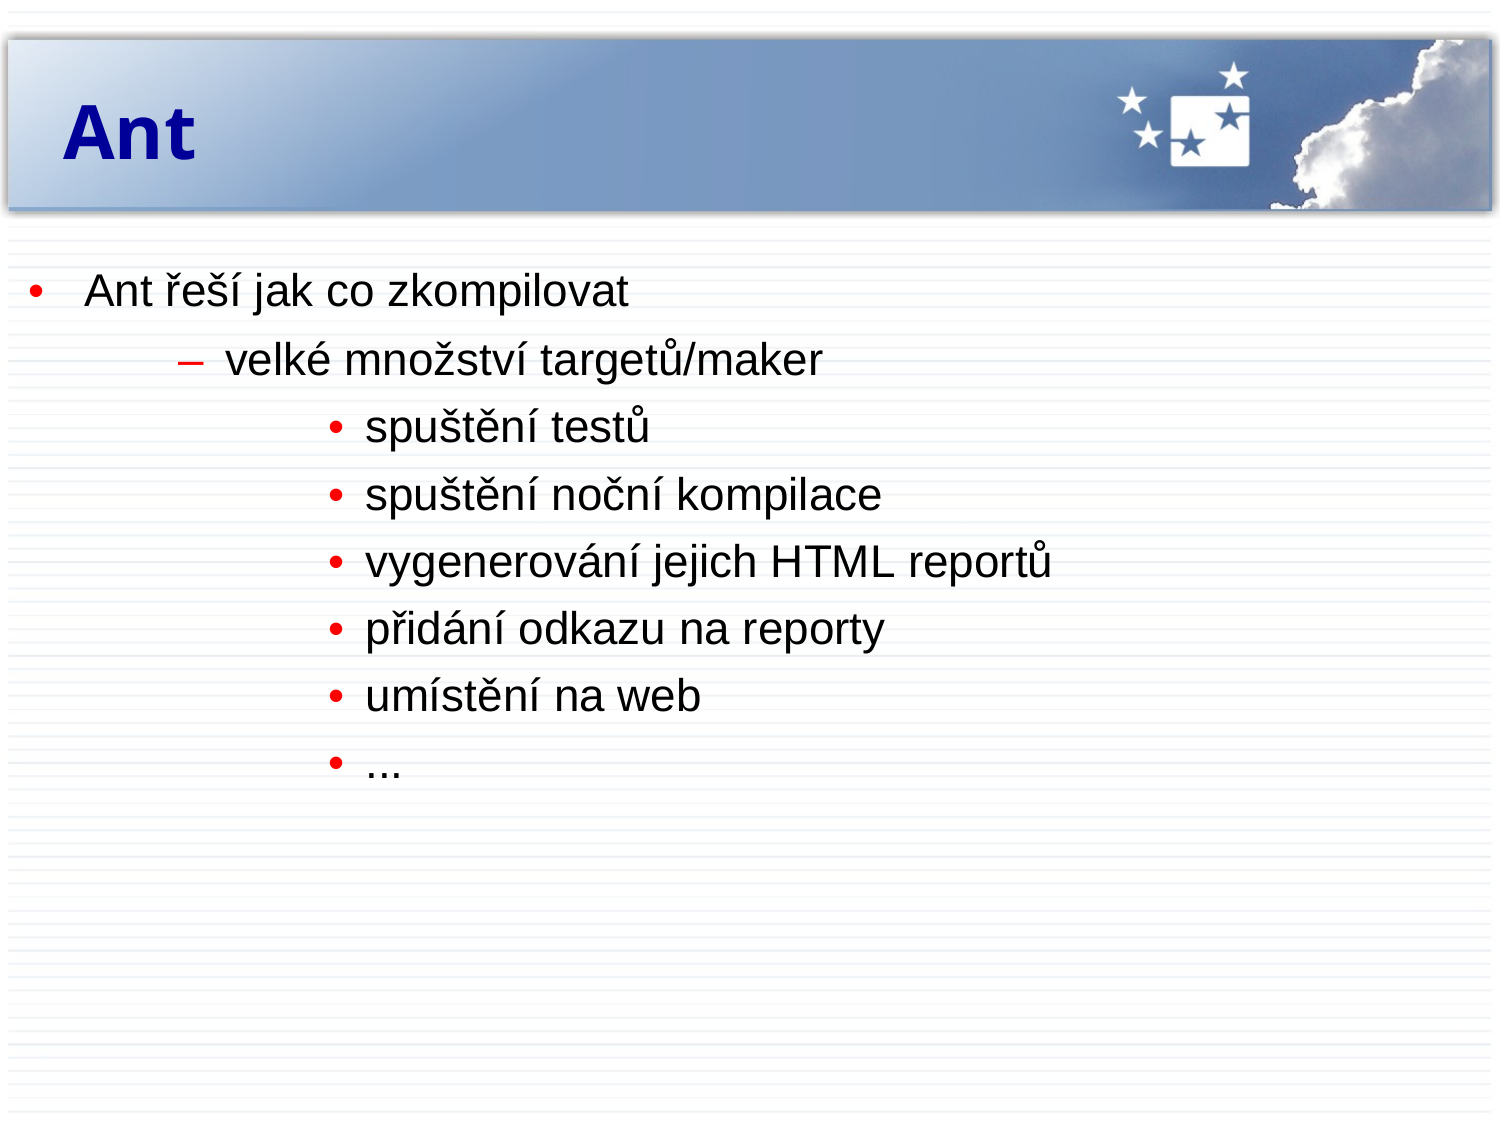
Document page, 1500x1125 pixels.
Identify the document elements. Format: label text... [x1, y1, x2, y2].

picture [0, 0, 1500, 1125]
list Ant řeší jak co zkompilovat velké množství targetů/maker spuštění testů spuštění noční kompilace vygenerování jejich HTML reportů přidání odkazu na reporty umístění na web ... [28, 261, 1480, 1090]
title Ant [63, 26, 1414, 229]
